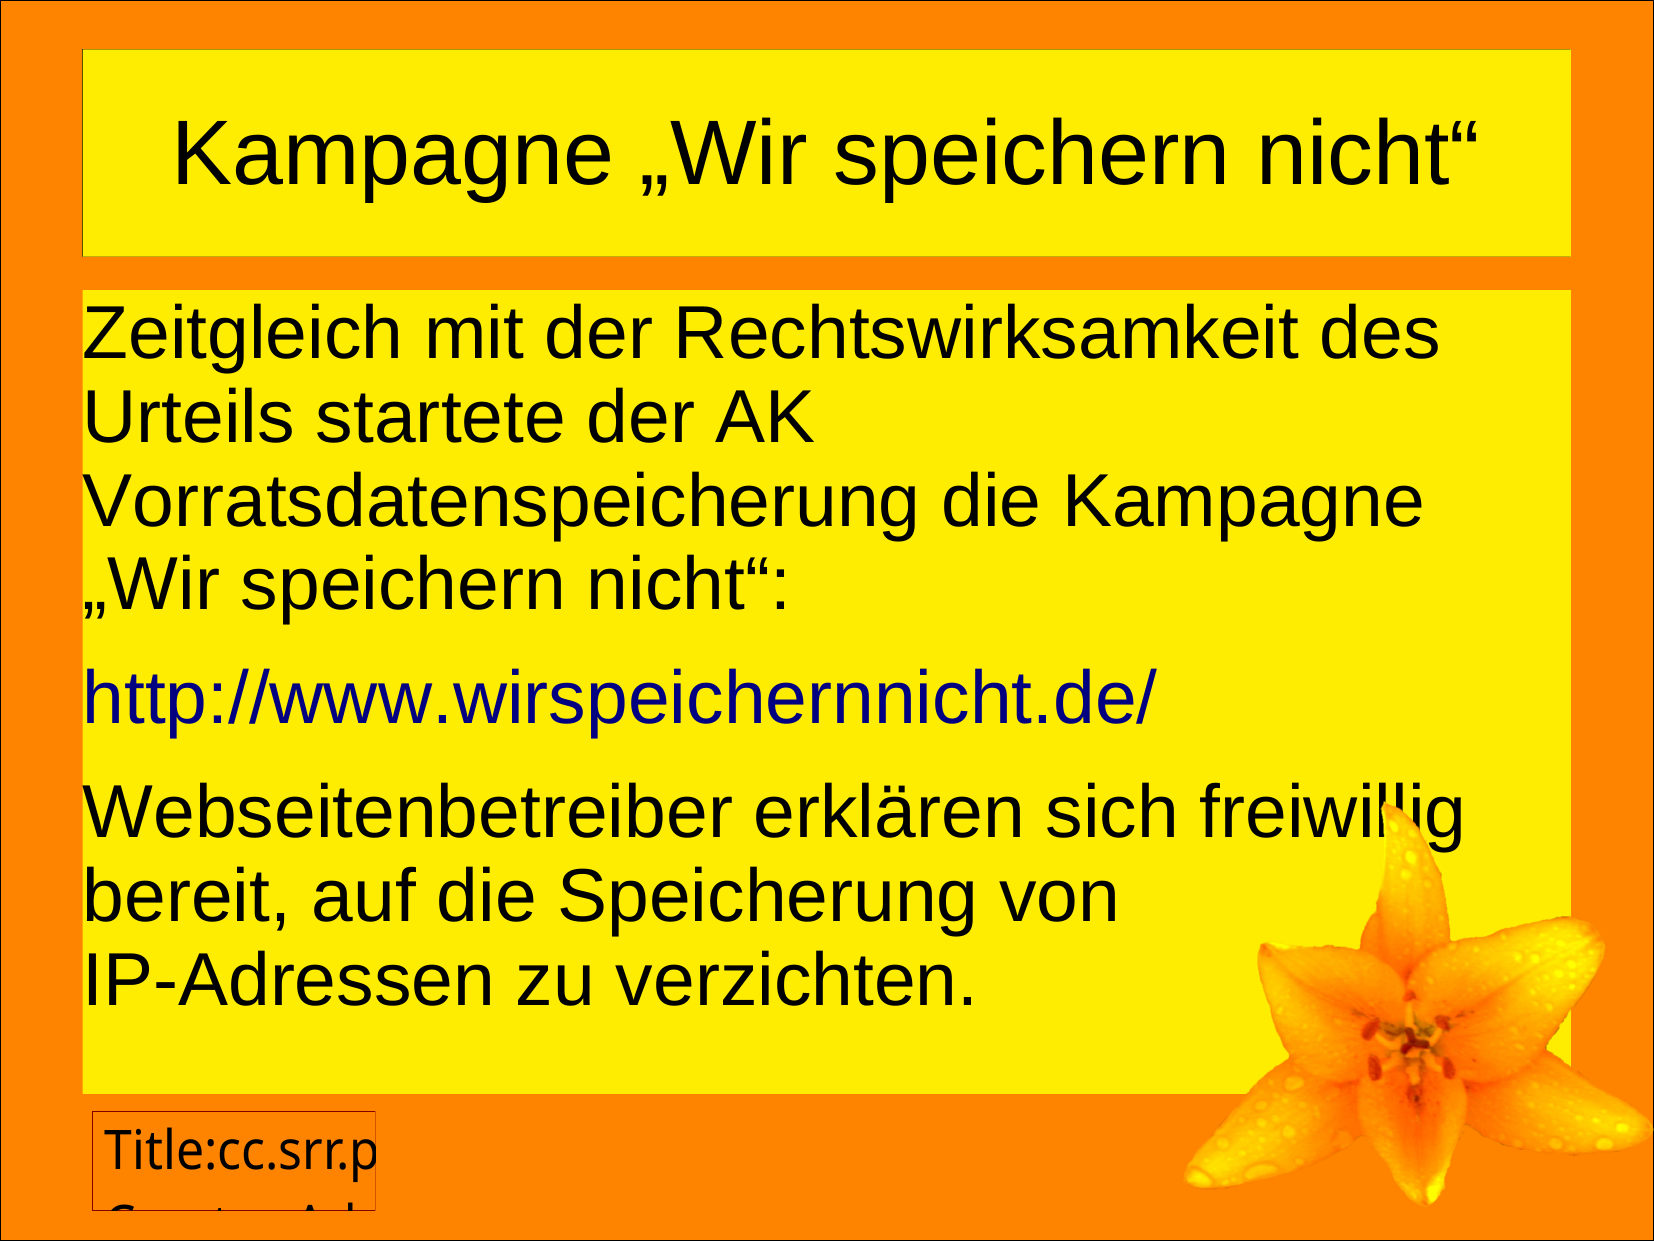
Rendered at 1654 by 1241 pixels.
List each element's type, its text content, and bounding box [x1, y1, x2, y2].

picture [1181, 767, 1654, 1241]
text_box [0, 0, 1654, 1241]
picture [88, 1108, 376, 1211]
list Zeitgleich mit der Rechtswirksamkeit des Urteils startete der AK Vorratsdatenspeicherung die Kampagne „Wir speichern nicht“: http://www.wirspeichernnicht.de/ Webseitenbetreiber erklären sich freiwillig bereit, auf die Speicherung von IP-Adressen zu verzichten. [82, 290, 1571, 1094]
title Kampagne „Wir speichern nicht“ [82, 49, 1571, 257]
